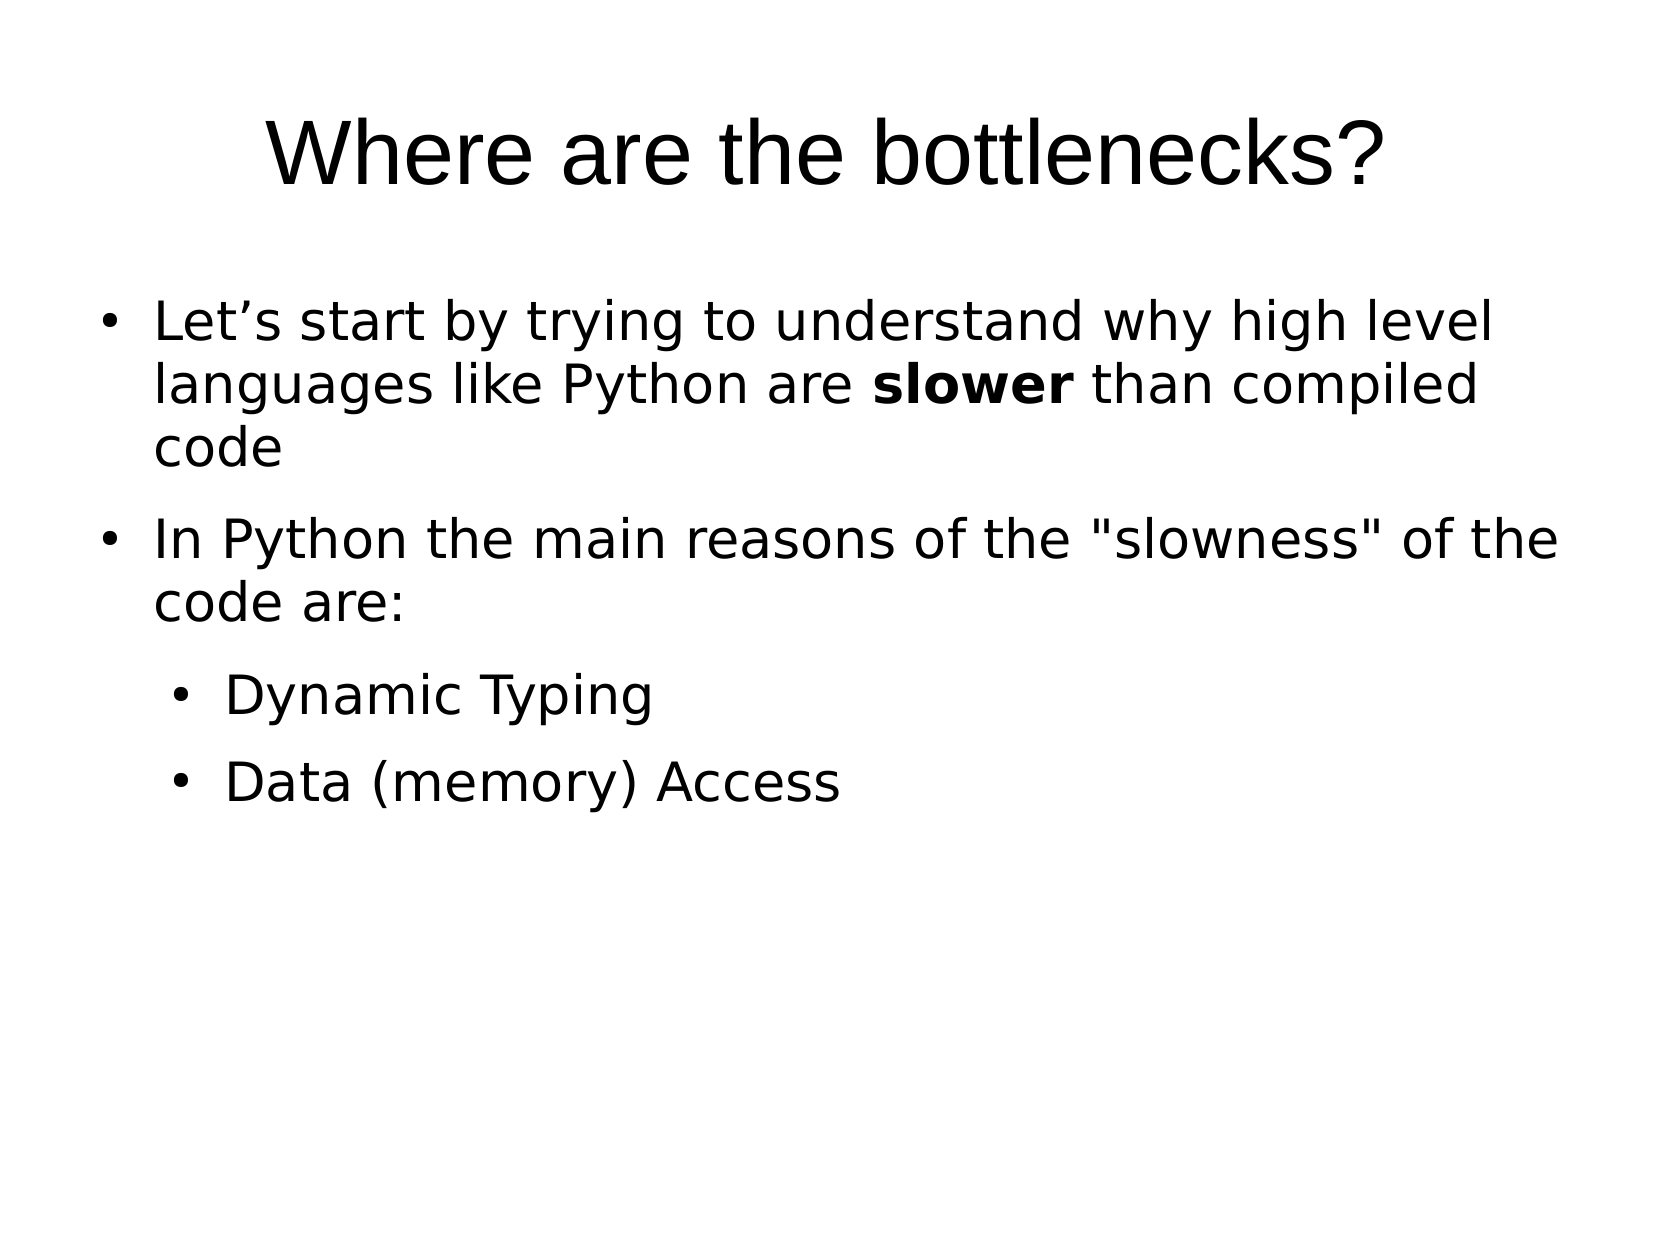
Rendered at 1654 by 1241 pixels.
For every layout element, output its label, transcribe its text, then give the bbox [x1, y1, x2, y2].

title Where are the bottlenecks? [82, 49, 1571, 257]
list Let’s start by trying to understand why high level languages like Python are slower than compiled code In Python the main reasons of the "slowness" of the code are: Dynamic Typing Data (memory) Access [82, 290, 1571, 1010]
